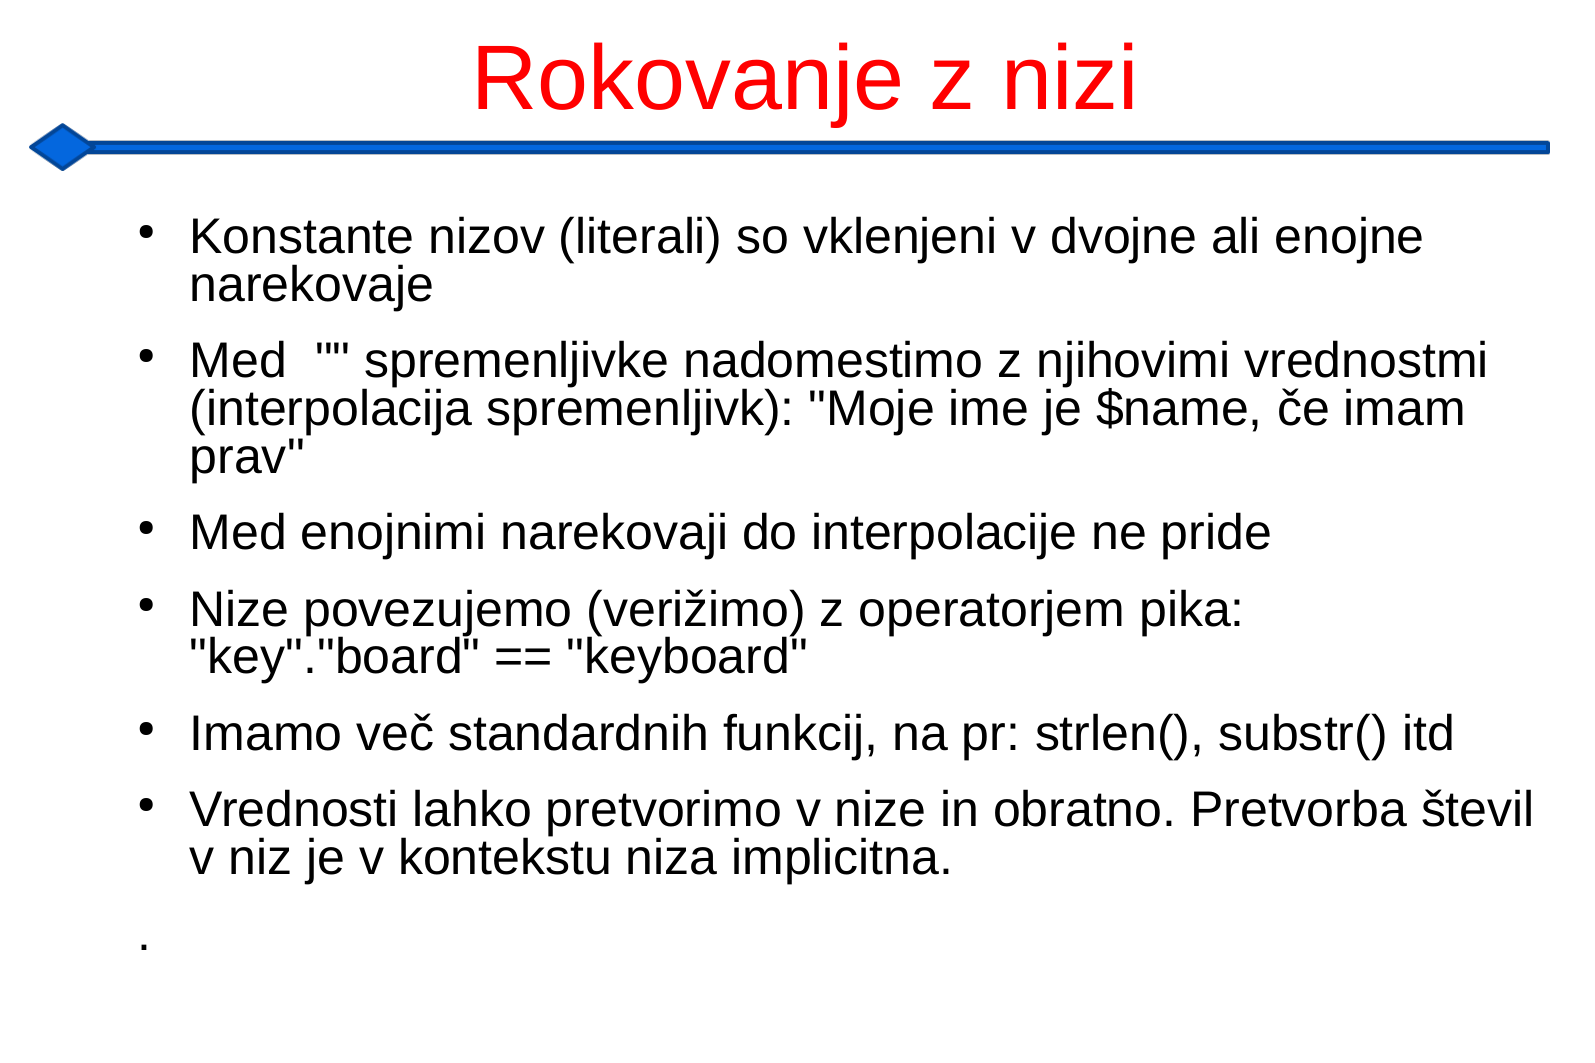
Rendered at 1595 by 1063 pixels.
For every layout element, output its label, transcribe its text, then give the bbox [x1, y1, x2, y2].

list Konstante nizov (literali) so vklenjeni v dvojne ali enojne narekovaje Med "" spremenljivke nadomestimo z njihovimi vrednostmi (interpolacija spremenljivk): "Moje ime je $name, če imam prav" Med enojnimi narekovaji do interpolacije ne pride Nize povezujemo (verižimo) z operatorjem pika: "key"."board" == "keyboard" Imamo več standardnih funkcij, na pr: strlen(), substr() itd Vrednosti lahko pretvorimo v nize in obratno. Pretvorba števil v niz je v kontekstu niza implicitna. . [120, 215, 1560, 1037]
picture [28, 122, 1551, 172]
title Rokovanje z nizi [176, 0, 1436, 157]
